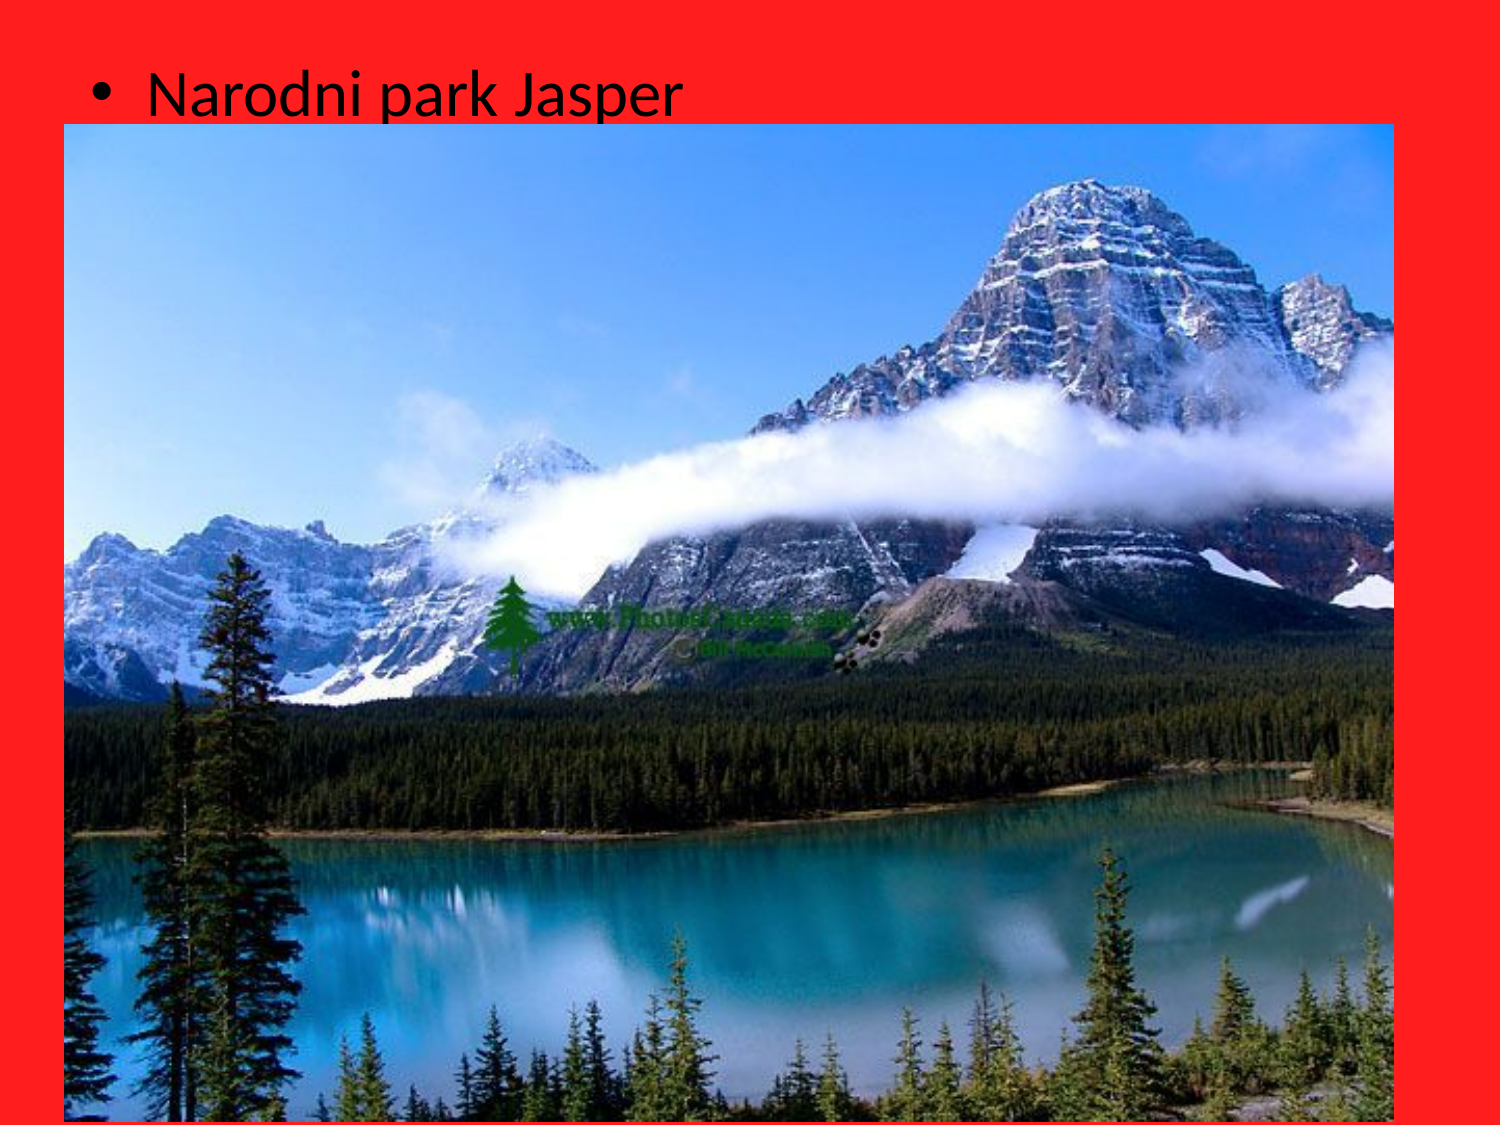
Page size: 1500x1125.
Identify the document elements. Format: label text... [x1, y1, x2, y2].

picture [64, 124, 1394, 1122]
list Narodni park Jasper [75, 42, 1425, 1005]
